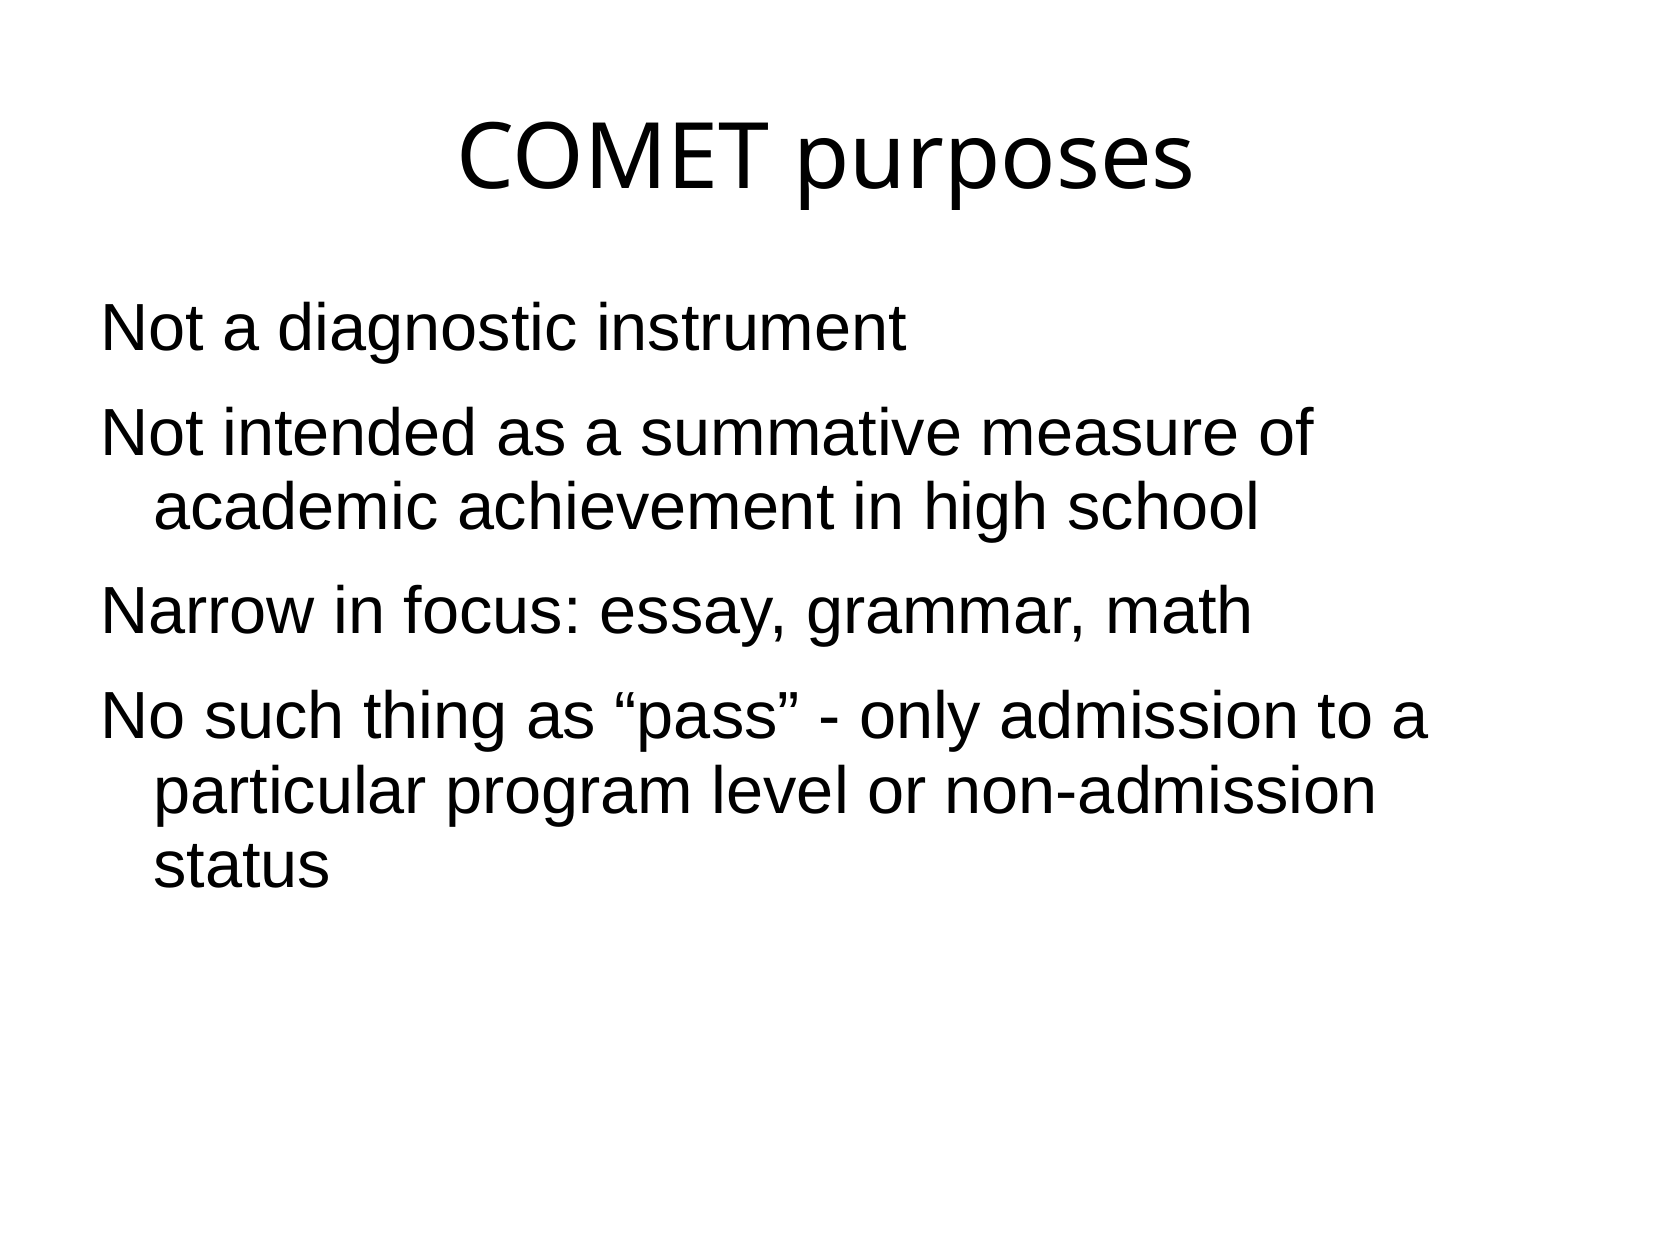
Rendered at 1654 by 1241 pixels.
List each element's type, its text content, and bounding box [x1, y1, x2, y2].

title COMET purposes [82, 56, 1571, 250]
list Not a diagnostic instrument Not intended as a summative measure of academic achievement in high school Narrow in focus: essay, grammar, math No such thing as “pass” - only admission to a particular program level or non-admission status [82, 290, 1571, 1094]
